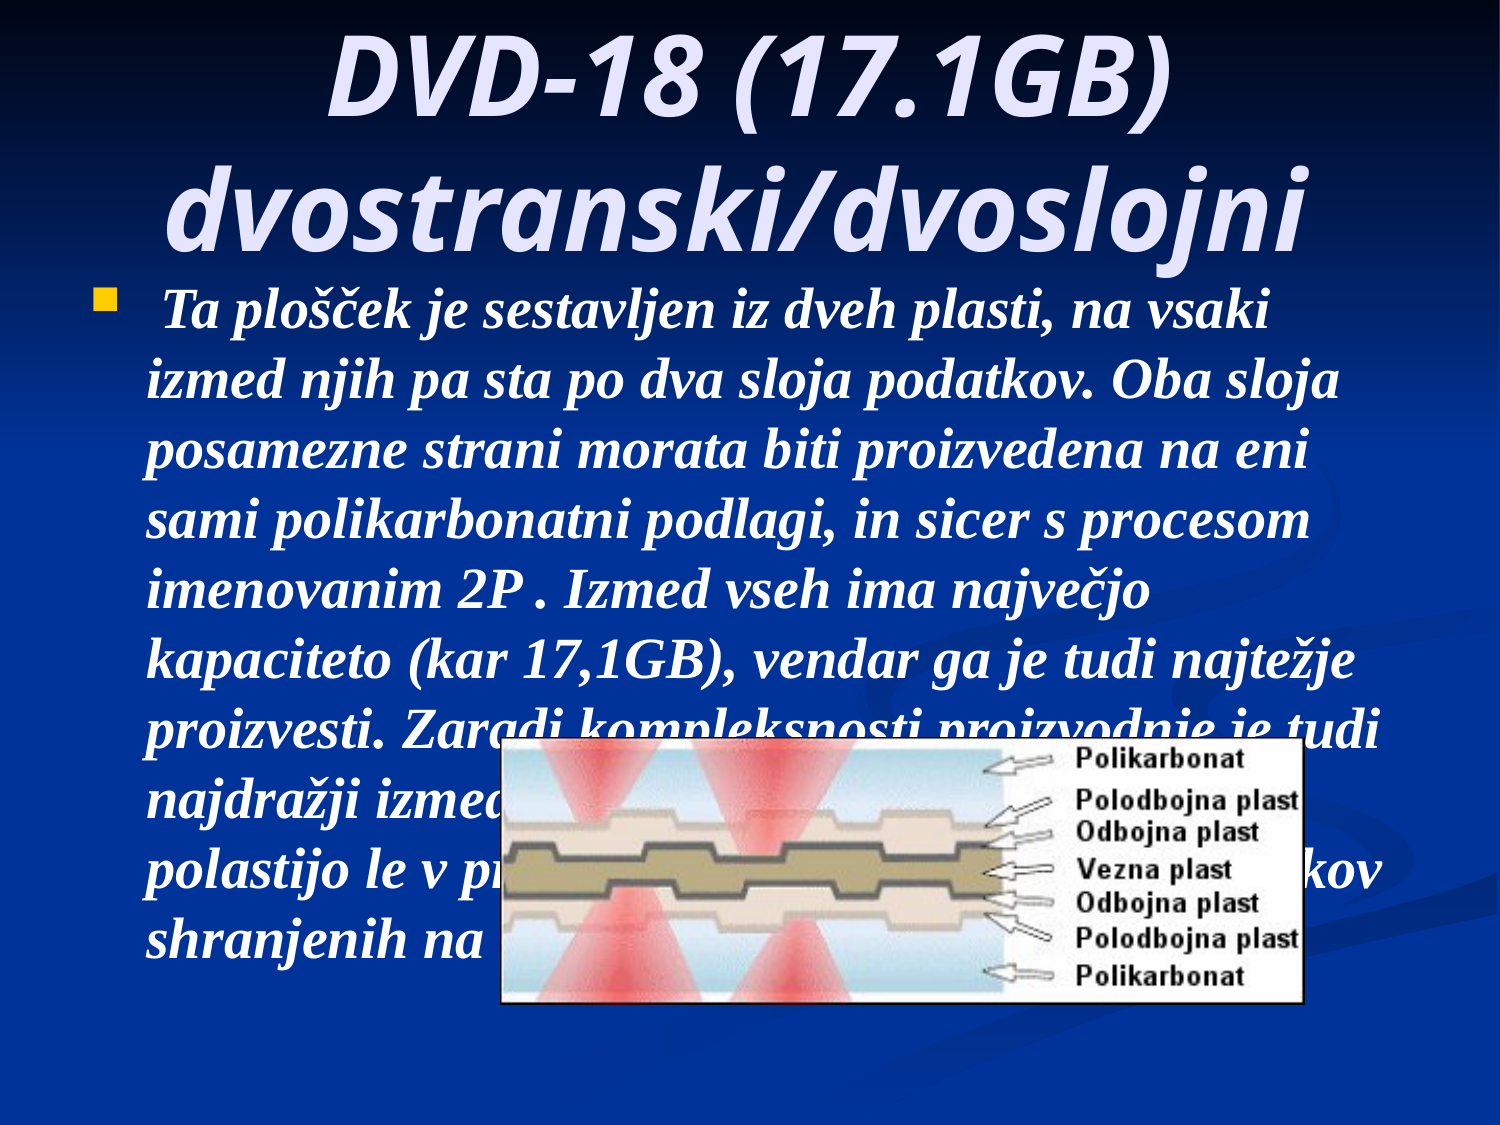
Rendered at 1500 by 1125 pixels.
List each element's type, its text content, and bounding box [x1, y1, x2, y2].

picture [500, 737, 1305, 1005]
list Ta plošček je sestavljen iz dveh plasti, na vsaki izmed njih pa sta po dva sloja podatkov. Oba sloja posamezne strani morata biti proizvedena na eni sami polikarbonatni podlagi, in sicer s procesom imenovanim 2P . Izmed vseh ima največjo kapaciteto (kar 17,1GB), vendar ga je tudi najtežje proizvesti. Zaradi kompleksnosti proizvodnje je tudi najdražji izmed vseh, tako da se ga proizvajalci polastijo le v primerih, ko mora biti veliko podatkov shranjenih na enem mestu. [75, 262, 1425, 1005]
title DVD-18 (17.1GB) dvostranski/dvoslojni [75, 45, 1425, 233]
